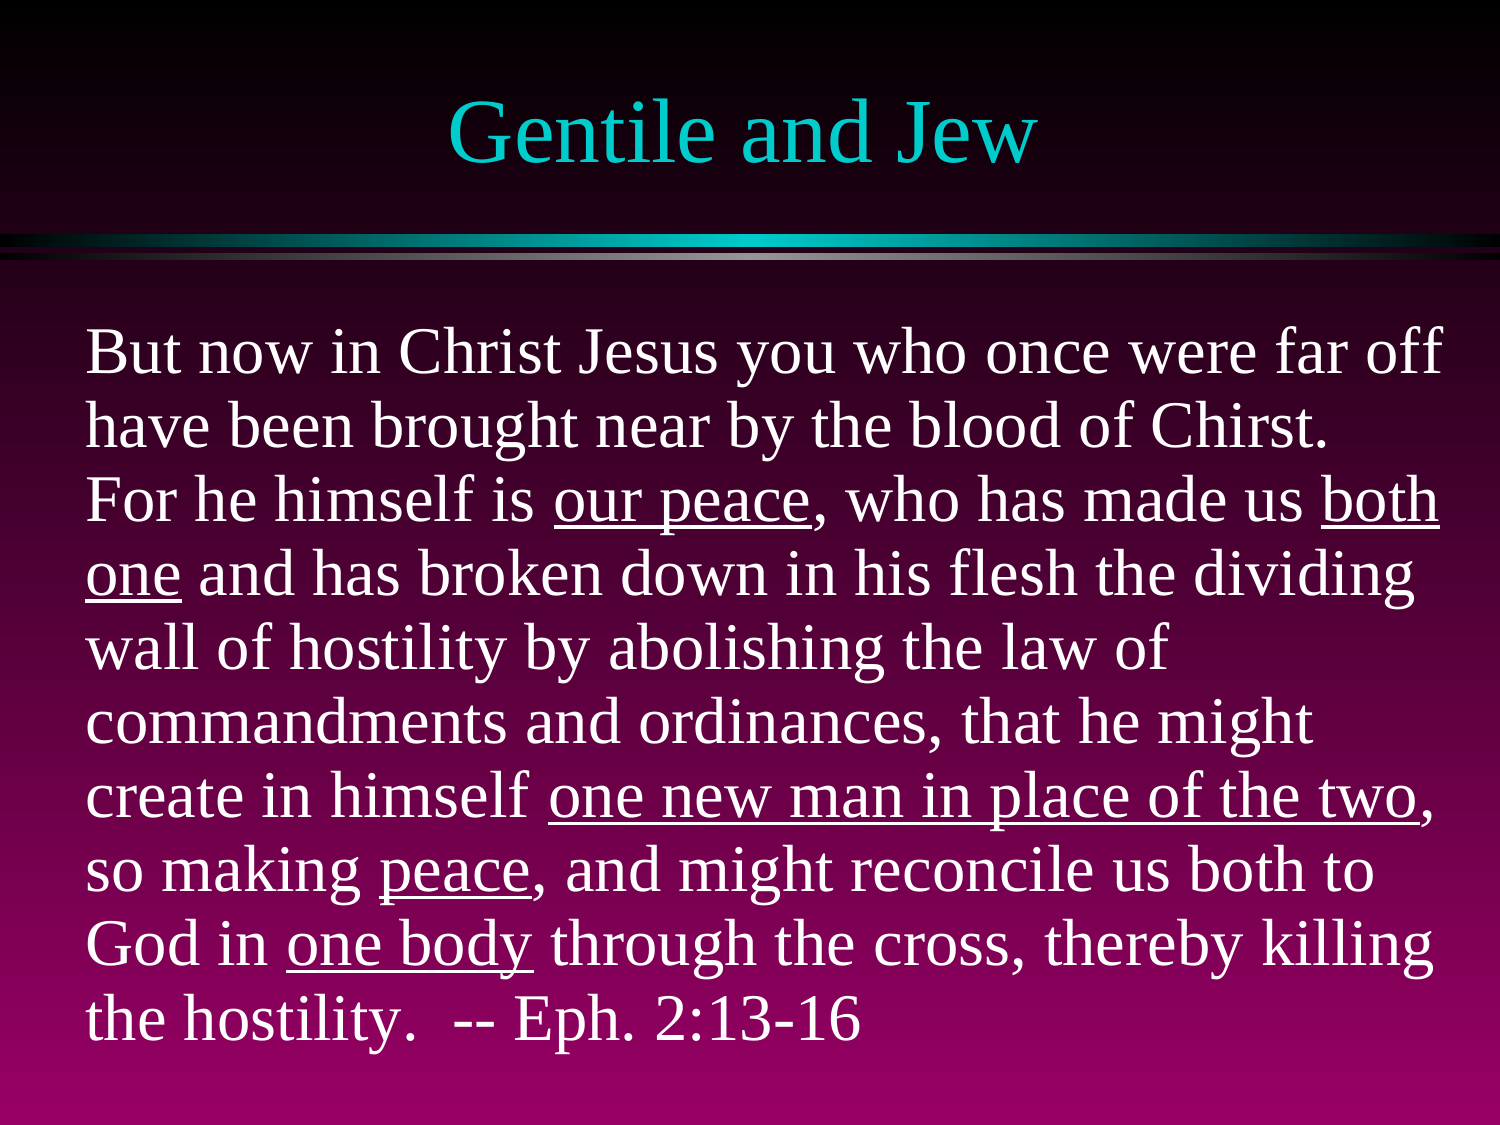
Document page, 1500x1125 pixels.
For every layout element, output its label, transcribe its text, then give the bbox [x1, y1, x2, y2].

text_box But now in Christ Jesus you who once were far off have been brought near by the blood of Chirst. For he himself is our peace, who has made us both one and has broken down in his flesh the dividing wall of hostility by abolishing the law of commandments and ordinances, that he might create in himself one new man in place of the two, so making peace, and might reconcile us both to God in one body through the cross, thereby killing the hostility. -- Eph. 2:13-16 [70, 306, 1466, 1062]
title Gentile and Jew [99, 37, 1388, 225]
